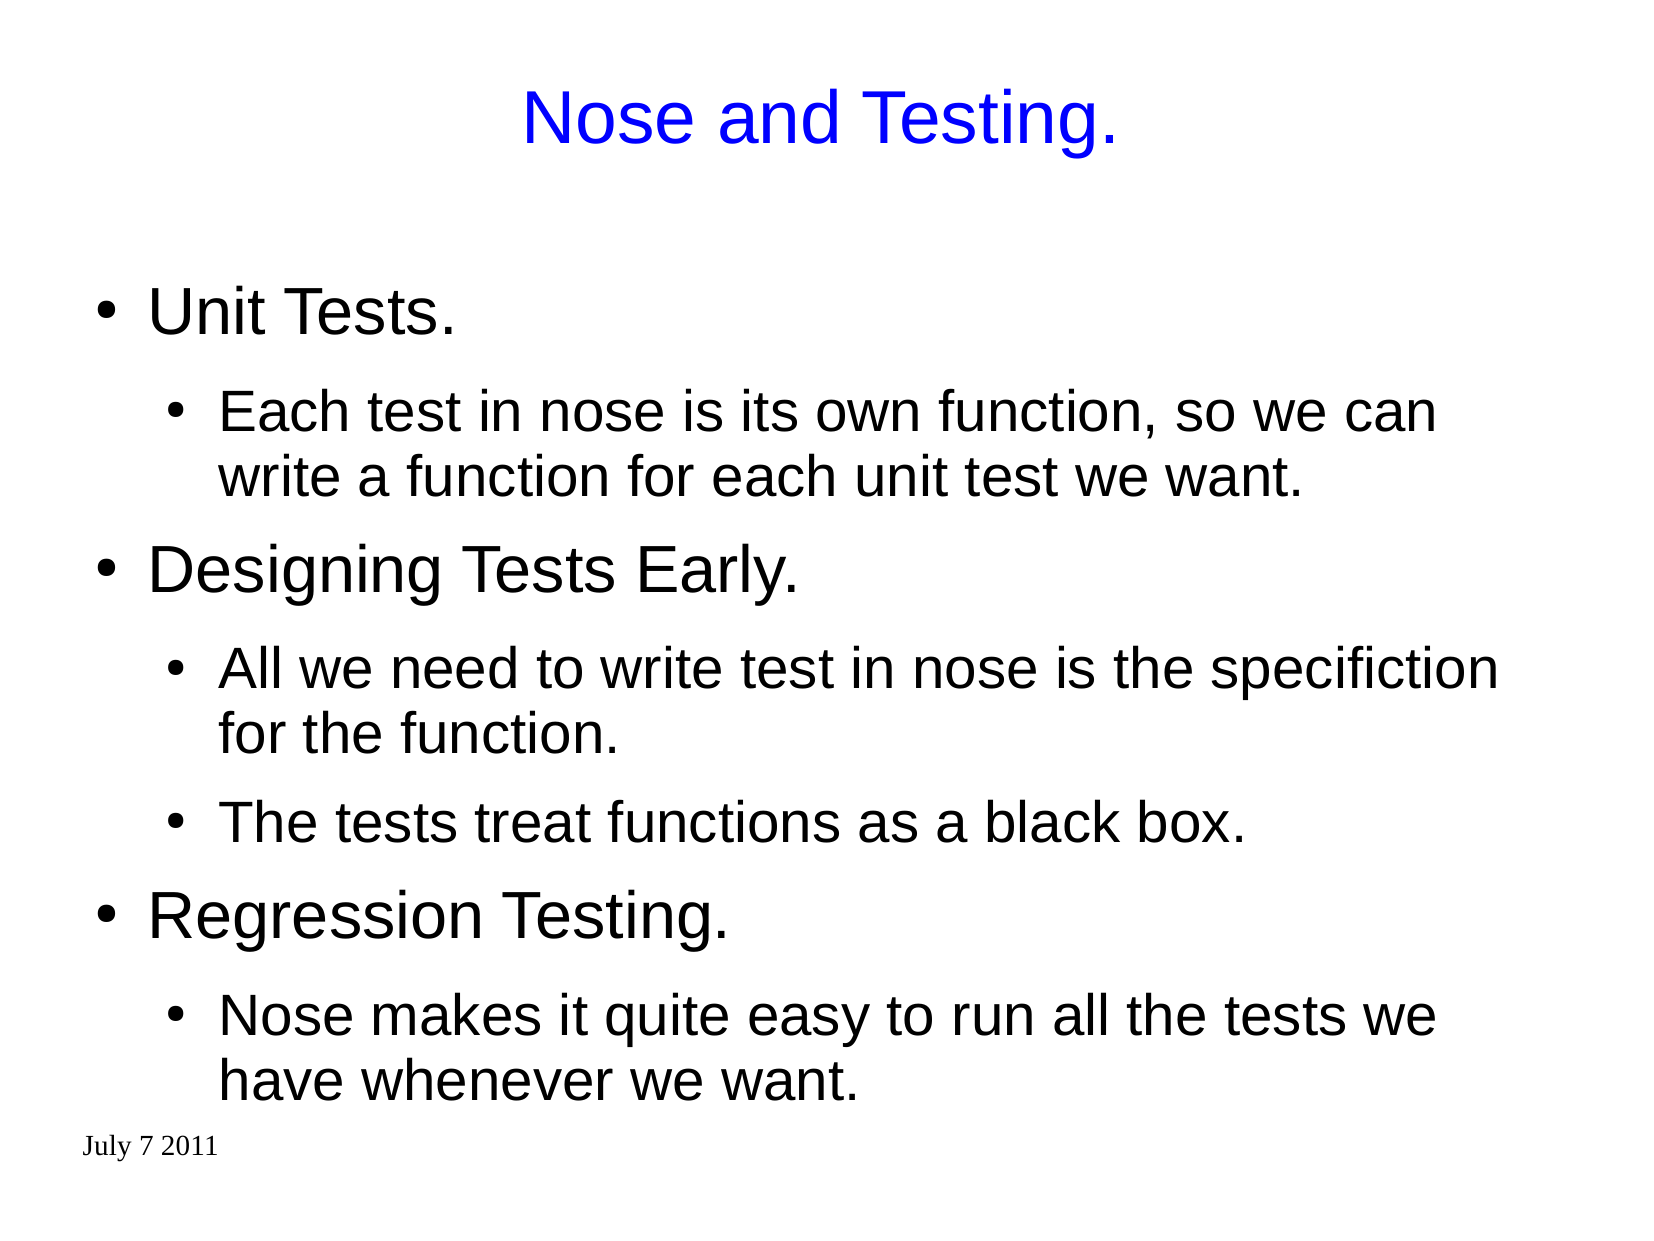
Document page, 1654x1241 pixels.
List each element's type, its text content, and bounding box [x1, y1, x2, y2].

title Nose and Testing. [76, 58, 1565, 178]
list Unit Tests. Each test in nose is its own function, so we can write a function for each unit test we want. Designing Tests Early. All we need to write test in nose is the specifiction for the function. The tests treat functions as a black box. Regression Testing. Nose makes it quite easy to run all the tests we have whenever we want. [76, 274, 1565, 1113]
